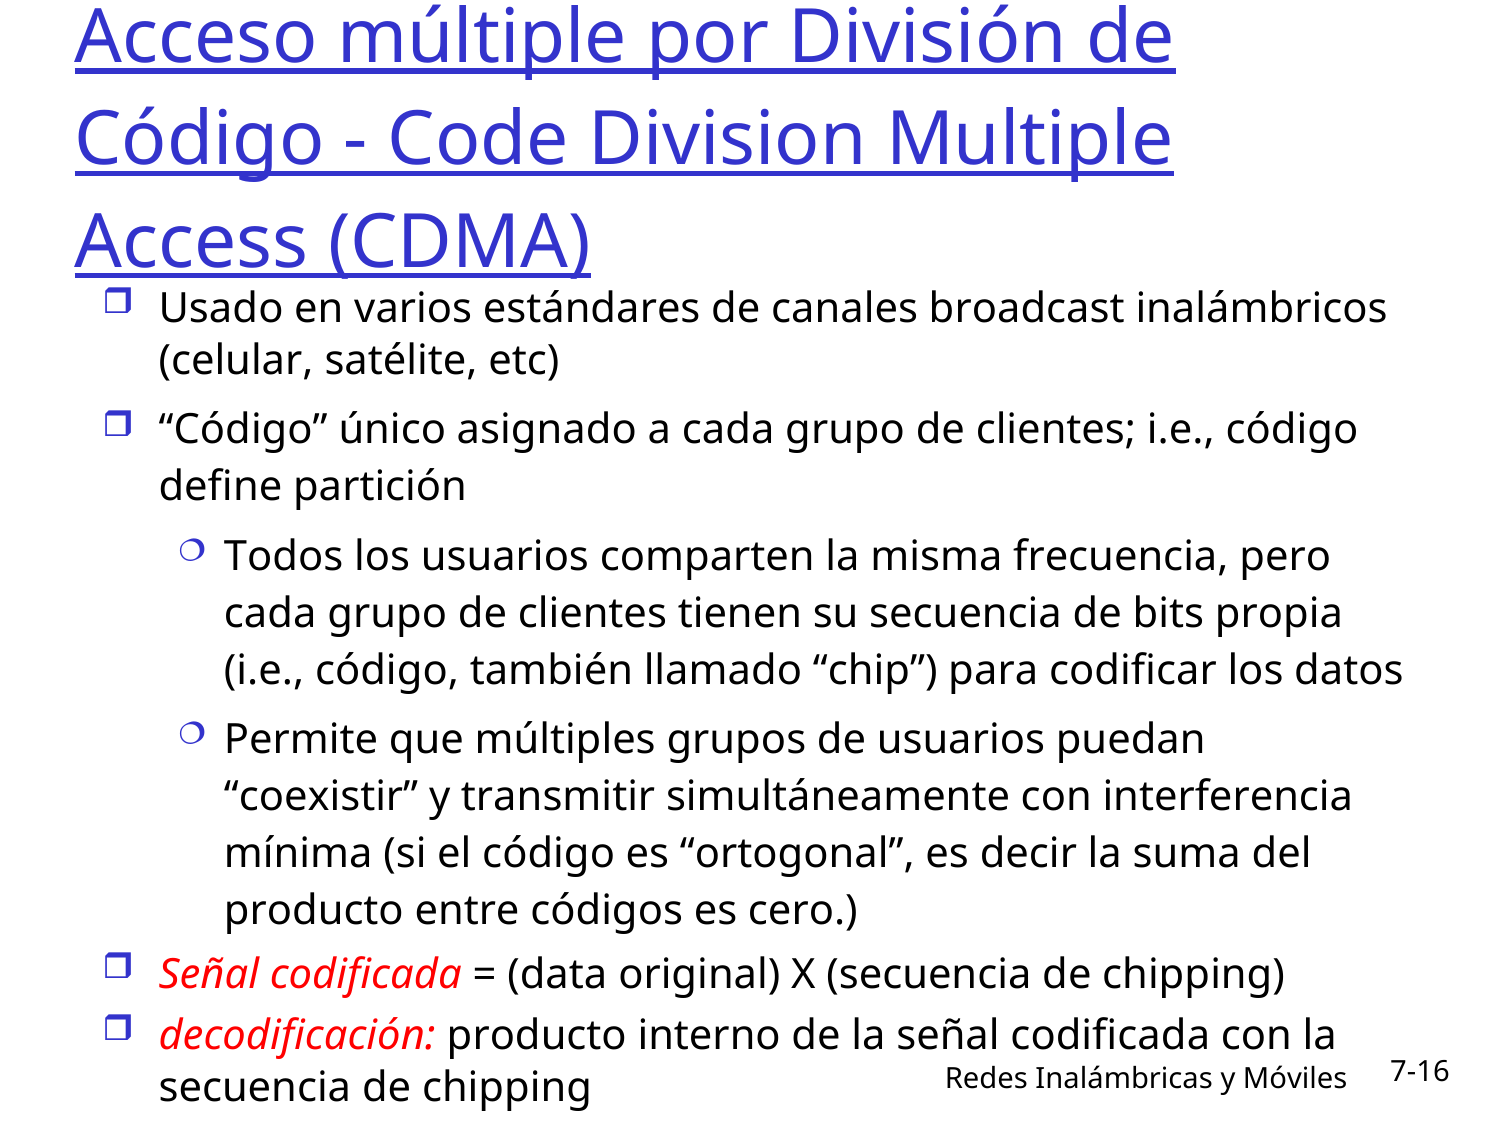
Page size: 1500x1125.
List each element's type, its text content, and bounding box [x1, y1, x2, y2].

list Usado en varios estándares de canales broadcast inalámbricos (celular, satélite, etc) “Código” único asignado a cada grupo de clientes; i.e., código define partición Todos los usuarios comparten la misma frecuencia, pero cada grupo de clientes tienen su secuencia de bits propia (i.e., código, también llamado “chip”) para codificar los datos Permite que múltiples grupos de usuarios puedan “coexistir” y transmitir simultáneamente con interferencia mínima (si el código es “ortogonal”, es decir la suma del producto entre códigos es cero.) Señal codificada = (data original) X (secuencia de chipping) decodificación: producto interno de la señal codificada con la secuencia de chipping [87, 274, 1426, 1125]
title Acceso múltiple por División de Código - Code Division Multiple Access (CDMA) [59, 0, 1432, 275]
